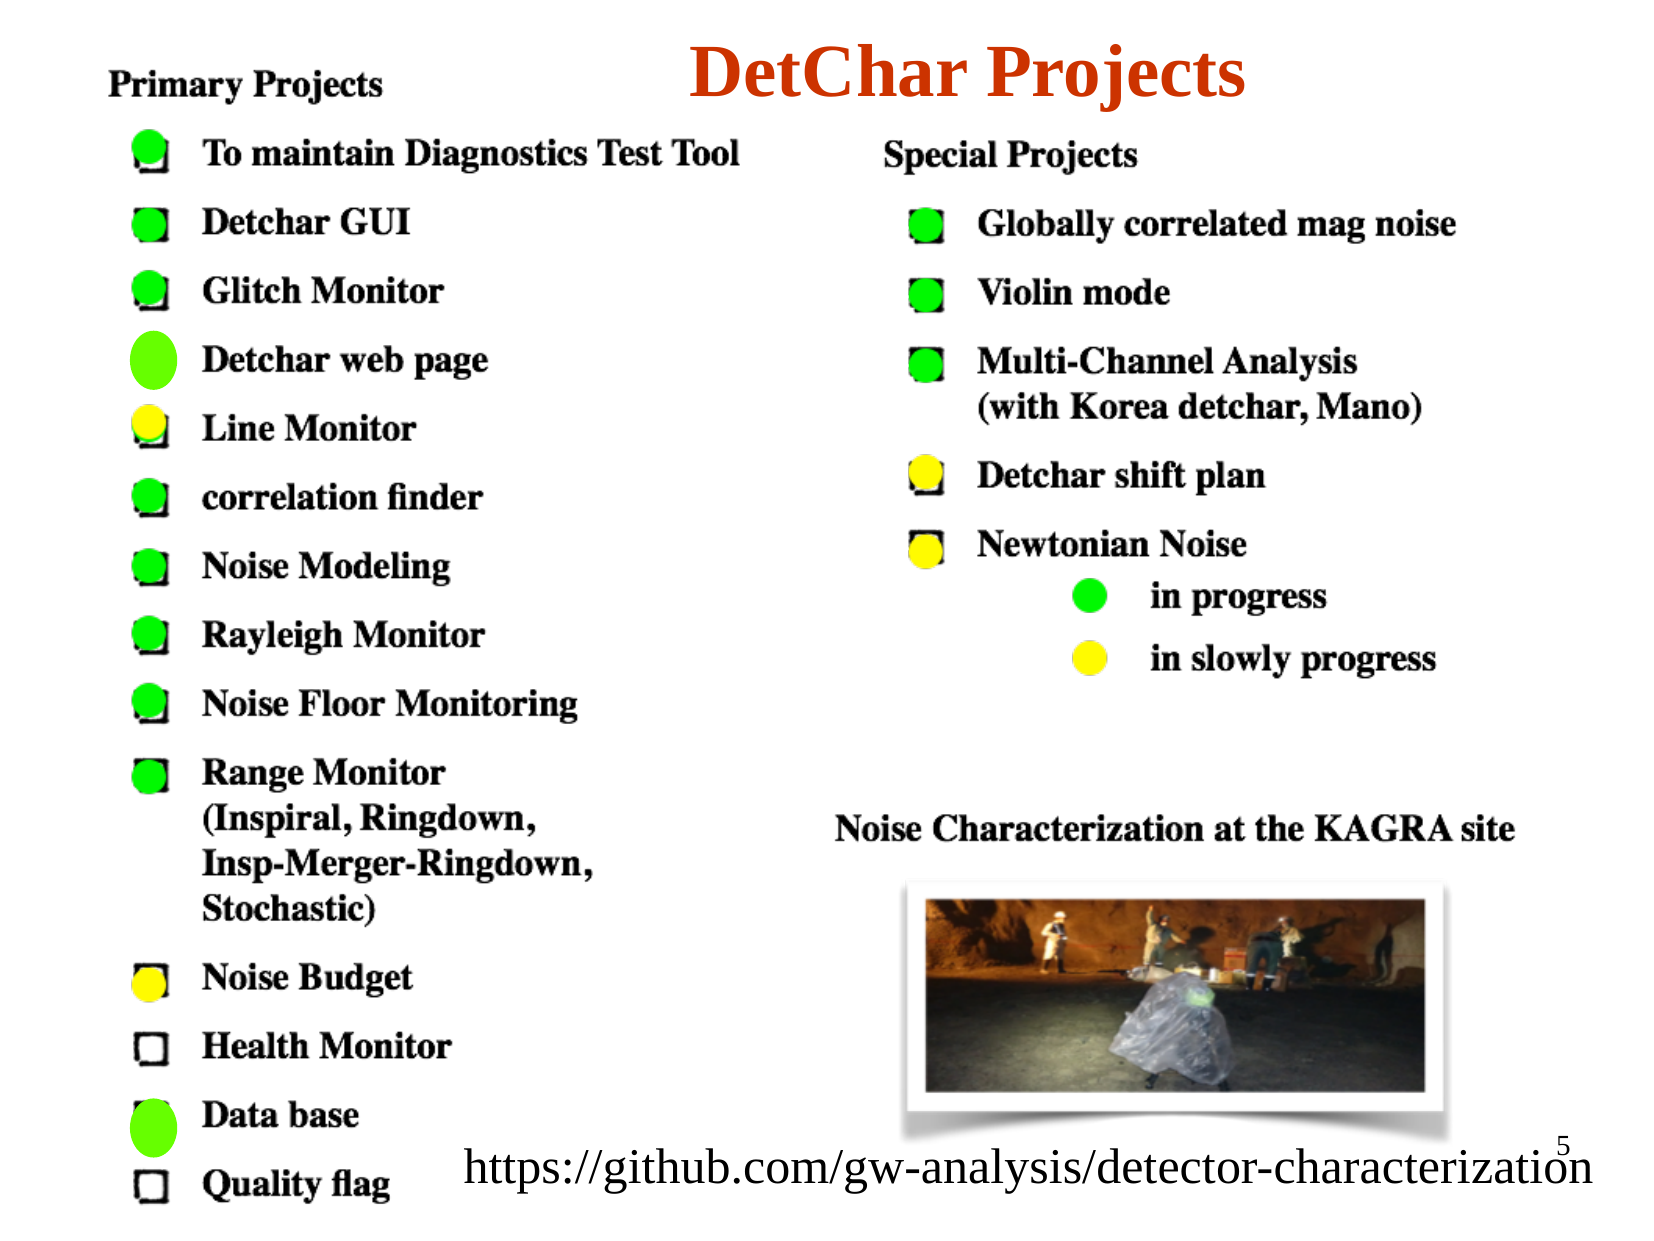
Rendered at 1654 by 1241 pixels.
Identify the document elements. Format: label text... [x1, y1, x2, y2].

picture [32, 50, 1523, 1215]
text_box [129, 330, 178, 390]
text_box https://github.com/gw-analysis/detector-characterization [448, 1132, 1619, 1215]
text_box [129, 1098, 178, 1158]
title DetChar Projects [425, 23, 1512, 50]
